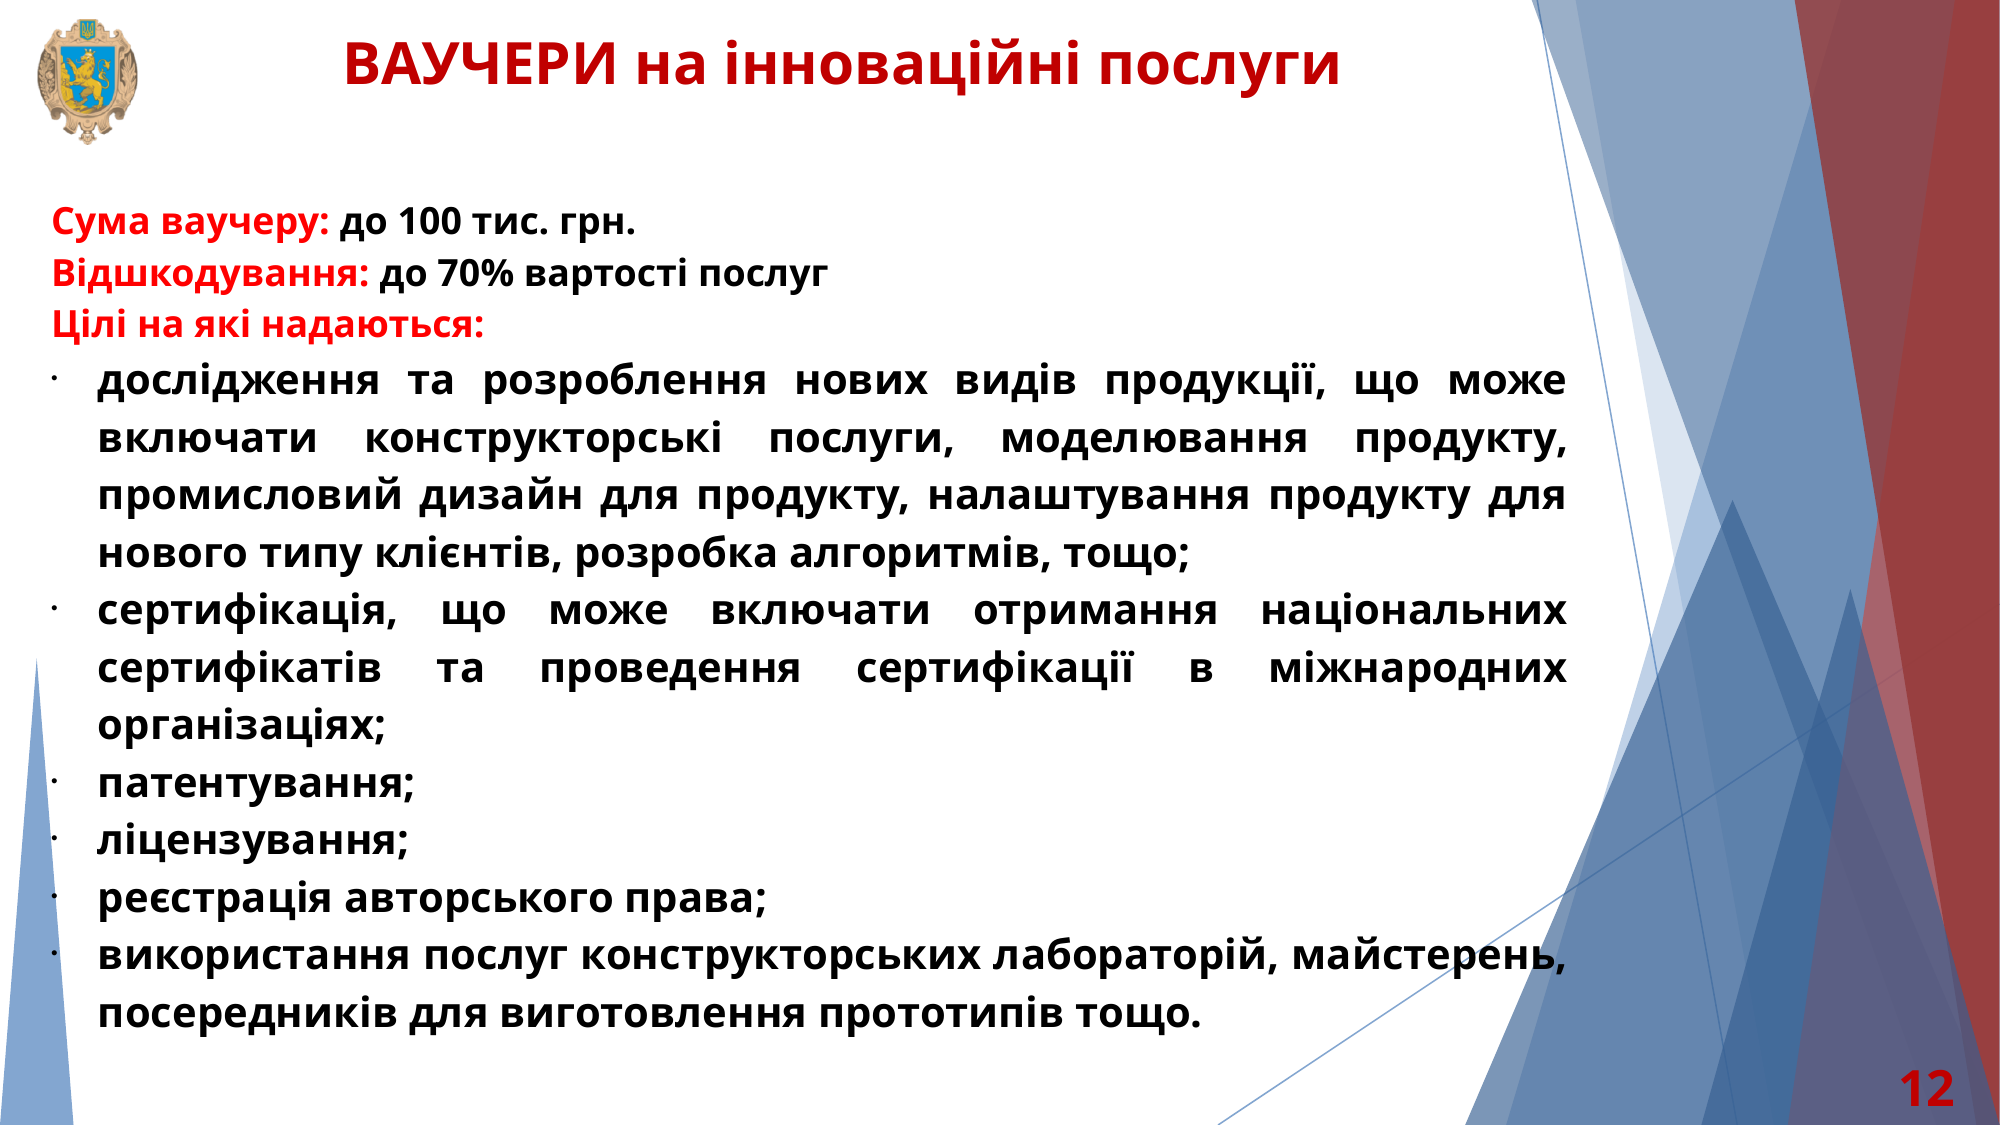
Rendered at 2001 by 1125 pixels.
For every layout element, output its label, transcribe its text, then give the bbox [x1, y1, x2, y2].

text_box ВАУЧЕРИ на інноваційні послуги [132, 0, 1553, 104]
picture [37, 19, 138, 145]
text_box 12 [1883, 1049, 1986, 1125]
text_box Сума ваучеру: до 100 тис. грн. Відшкодування: до 70% вартості послуг Цілі на які надаються: дослідження та розроблення нових видів продукції, що може включати конструкторські послуги, моделювання продукту, промисловий дизайн для продукту, налаштування продукту для нового типу клієнтів, розробка алгоритмів, тощо; сертифікація, що може включати отримання національних сертифікатів та проведення сертифікації в міжнародних організаціях; патентування; ліцензування; реєстрація авторського права; використання послуг конструкторських лабораторій, майстерень, посередників для виготовлення прототипів тощо. [36, 182, 1584, 1125]
